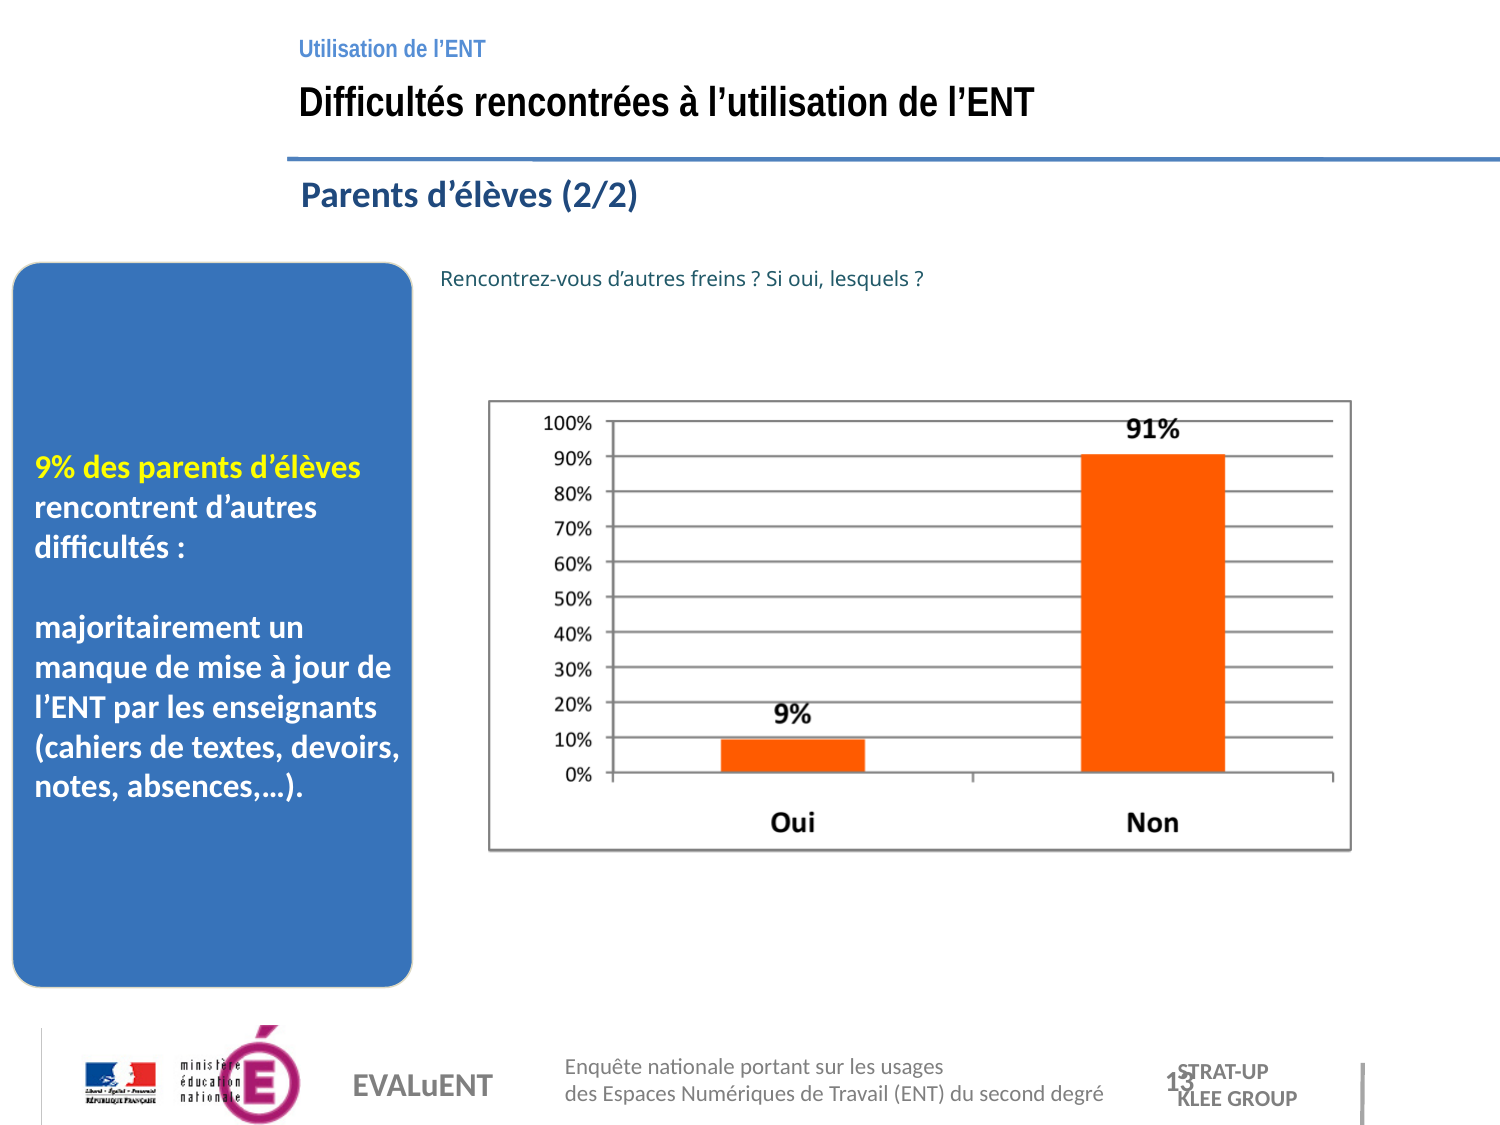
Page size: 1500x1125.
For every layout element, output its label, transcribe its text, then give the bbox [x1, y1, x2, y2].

text_box Parents d’élèves (2/2) [286, 162, 657, 224]
text_box Rencontrez-vous d’autres freins ? Si oui, lesquels ? [425, 258, 1500, 300]
text_box 9% des parents d’élèves rencontrent d’autres difficultés : majoritairement un manque de mise à jour de l’ENT par les enseignants (cahiers de textes, devoirs, notes, absences,…). [12, 262, 413, 988]
text_box [1074, 1050, 1426, 1110]
text_box Utilisation de l’ENT Difficultés rencontrées à l’utilisation de l’ENT [284, 25, 1455, 100]
picture [487, 399, 1353, 853]
